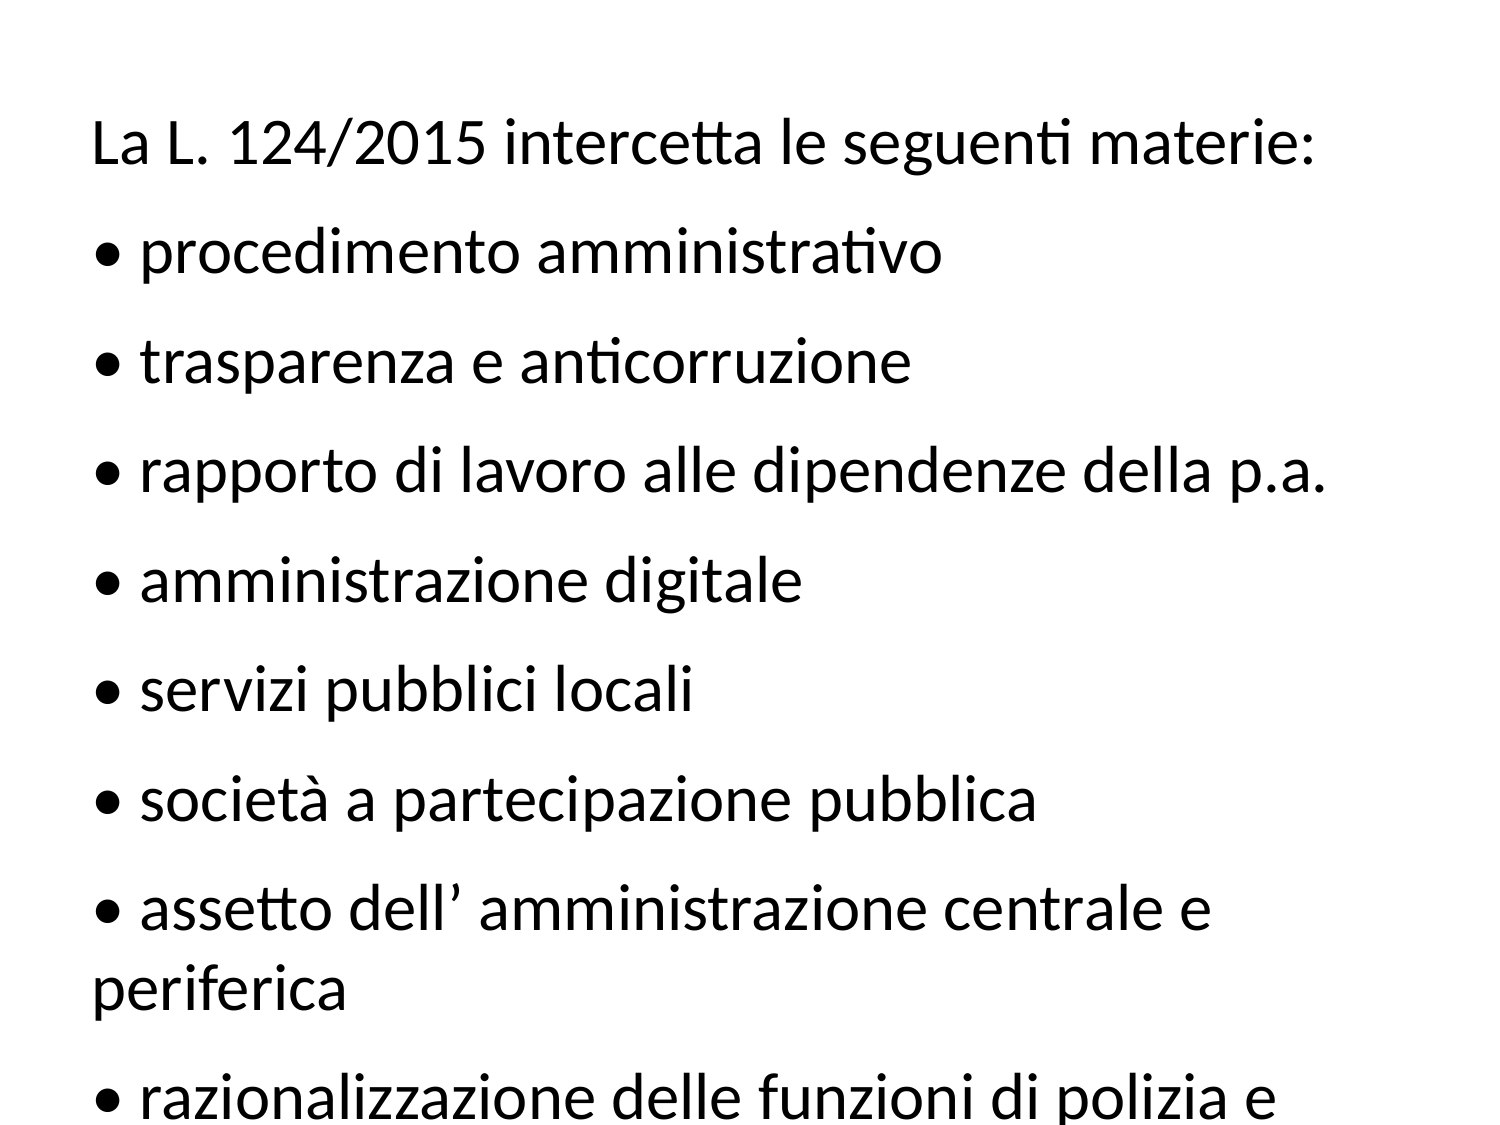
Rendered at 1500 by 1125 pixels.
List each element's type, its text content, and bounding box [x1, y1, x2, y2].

list La L. 124/2015 intercetta le seguenti materie: • procedimento amministrativo • trasparenza e anticorruzione • rapporto di lavoro alle dipendenze della p.a. • amministrazione digitale • servizi pubblici locali • società a partecipazione pubblica • assetto dell’ amministrazione centrale e periferica • razionalizzazione delle funzioni di polizia e accorpamento del corpo forestale • processo innanzi alla Corte dei conti [76, 90, 1427, 1022]
